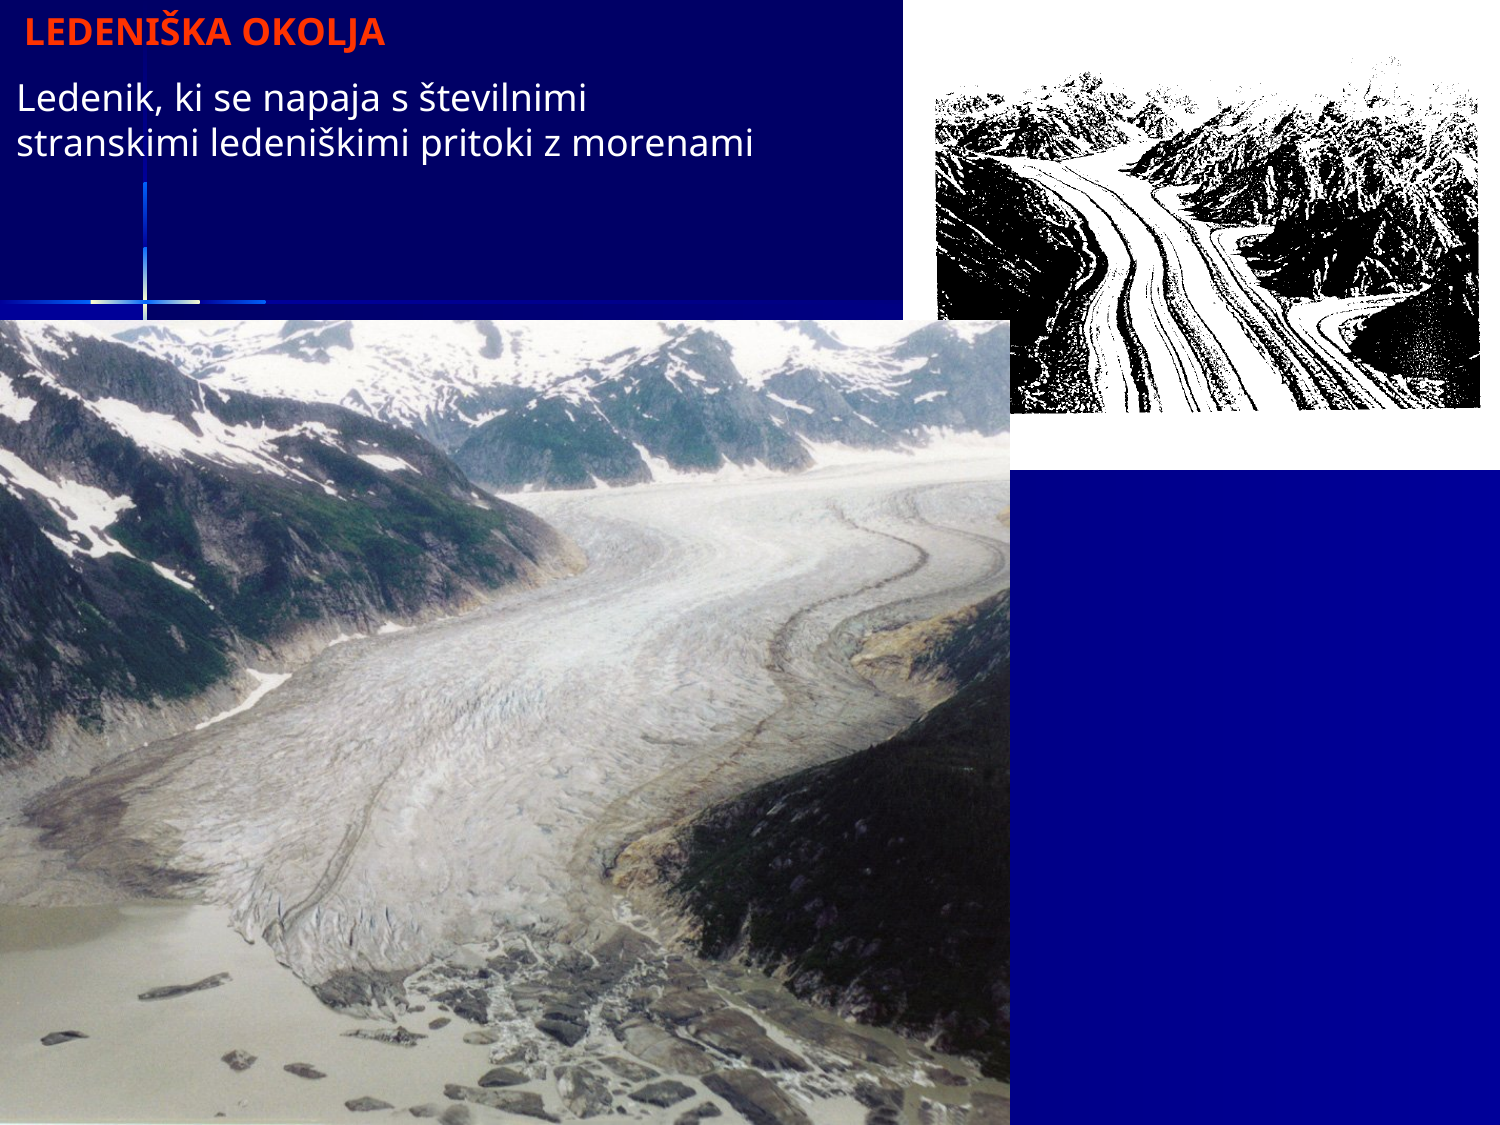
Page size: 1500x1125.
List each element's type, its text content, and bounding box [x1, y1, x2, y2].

text_box LEDENIŠKA OKOLJA [9, 0, 401, 61]
picture [0, 0, 1500, 1125]
text_box Ledenik, ki se napaja s številnimi stranskimi ledeniškimi pritoki z morenami [1, 66, 771, 172]
